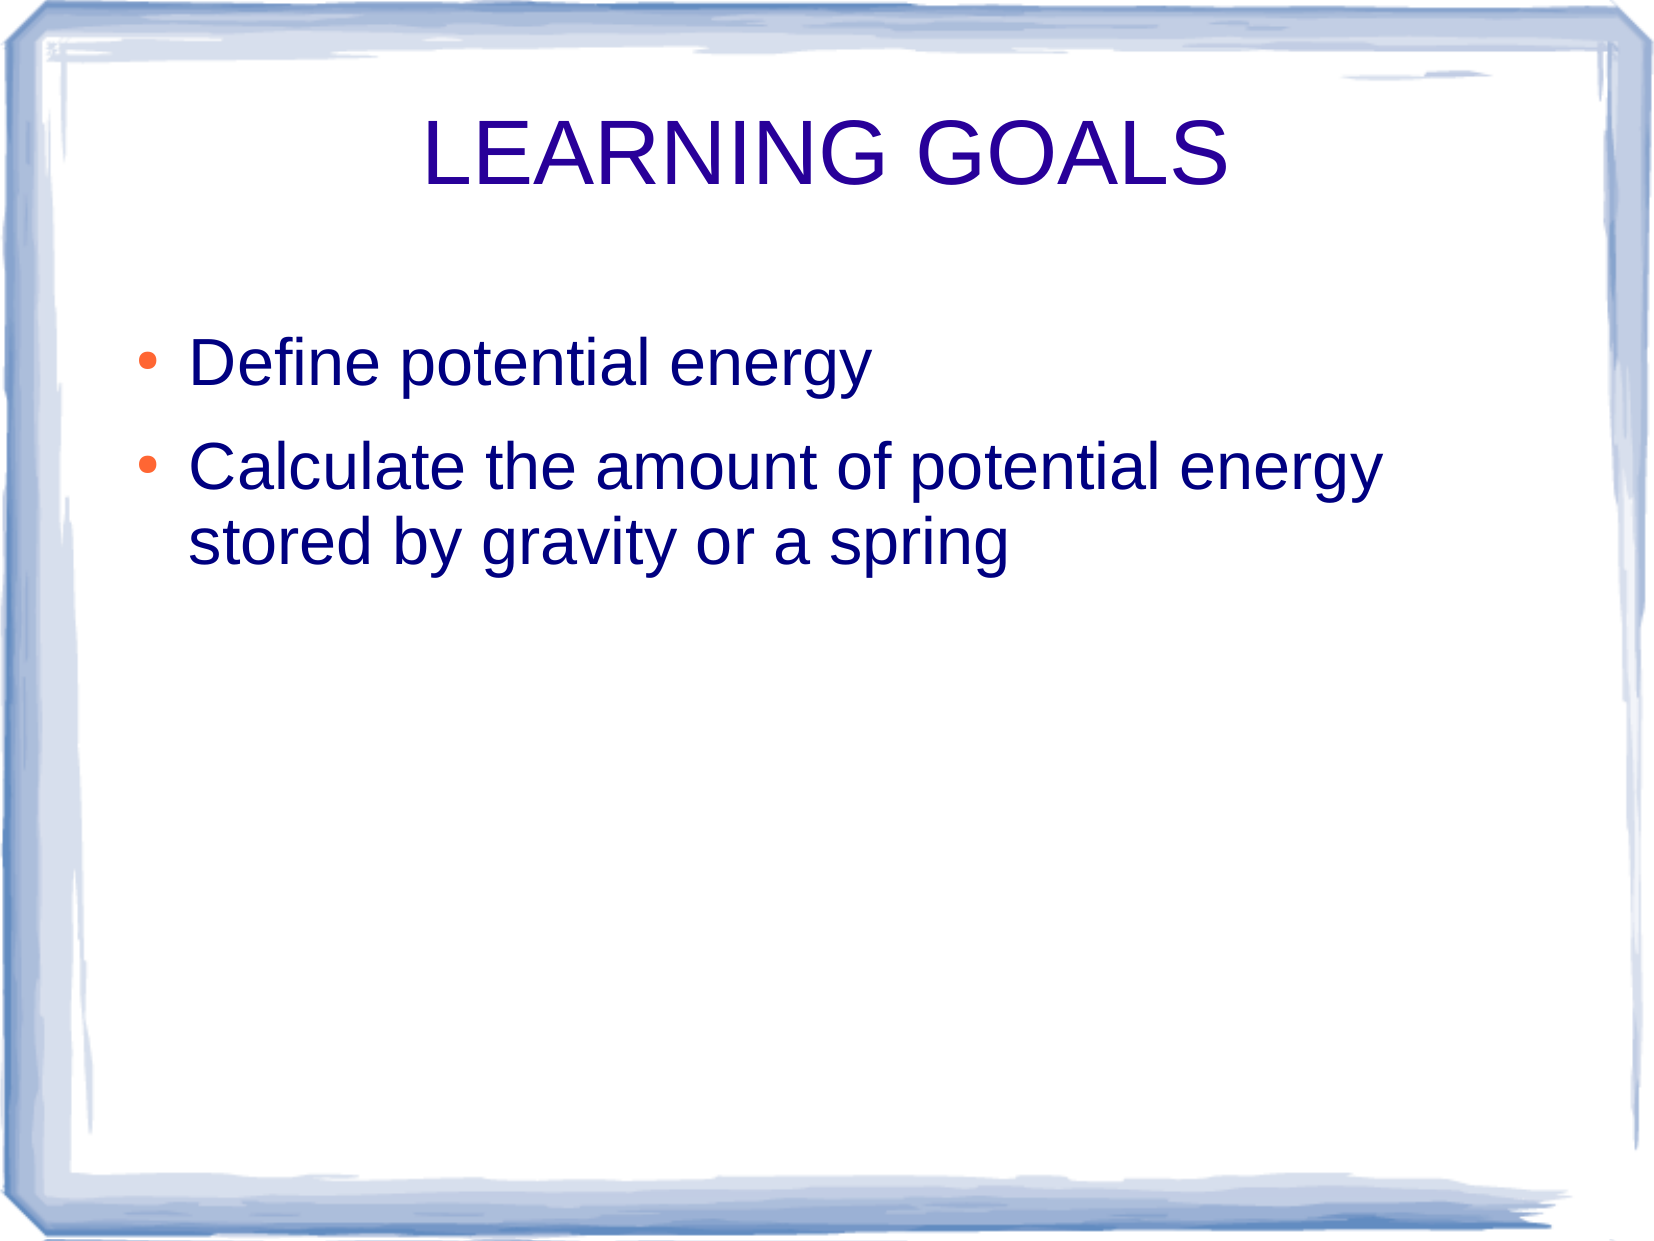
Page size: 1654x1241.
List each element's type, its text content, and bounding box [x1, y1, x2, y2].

title LEARNING GOALS [82, 56, 1571, 250]
list Define potential energy Calculate the amount of potential energy stored by gravity or a spring [118, 324, 1571, 990]
picture [0, 0, 1654, 1241]
